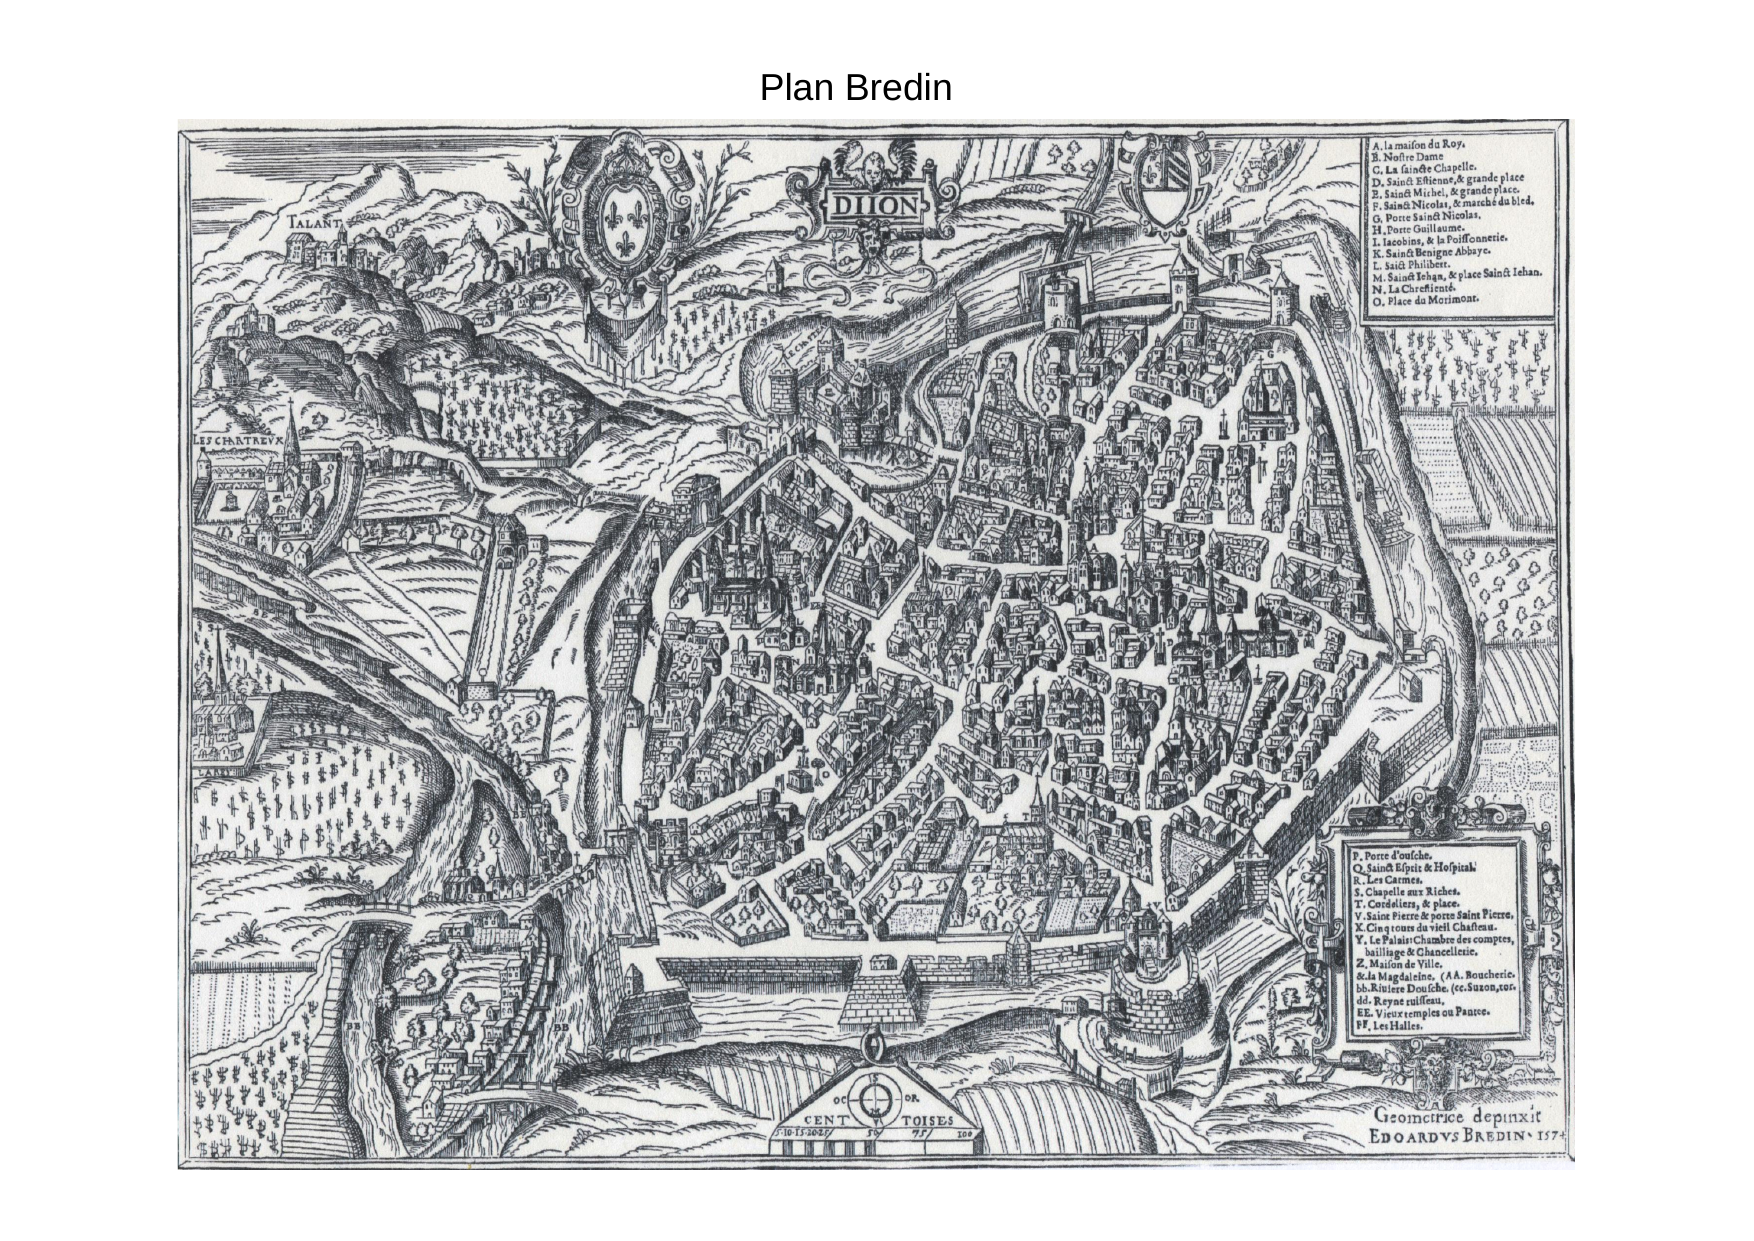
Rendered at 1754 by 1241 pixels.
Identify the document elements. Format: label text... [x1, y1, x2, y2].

text_box Plan Bredin [649, 59, 1063, 116]
picture [177, 118, 1575, 1170]
